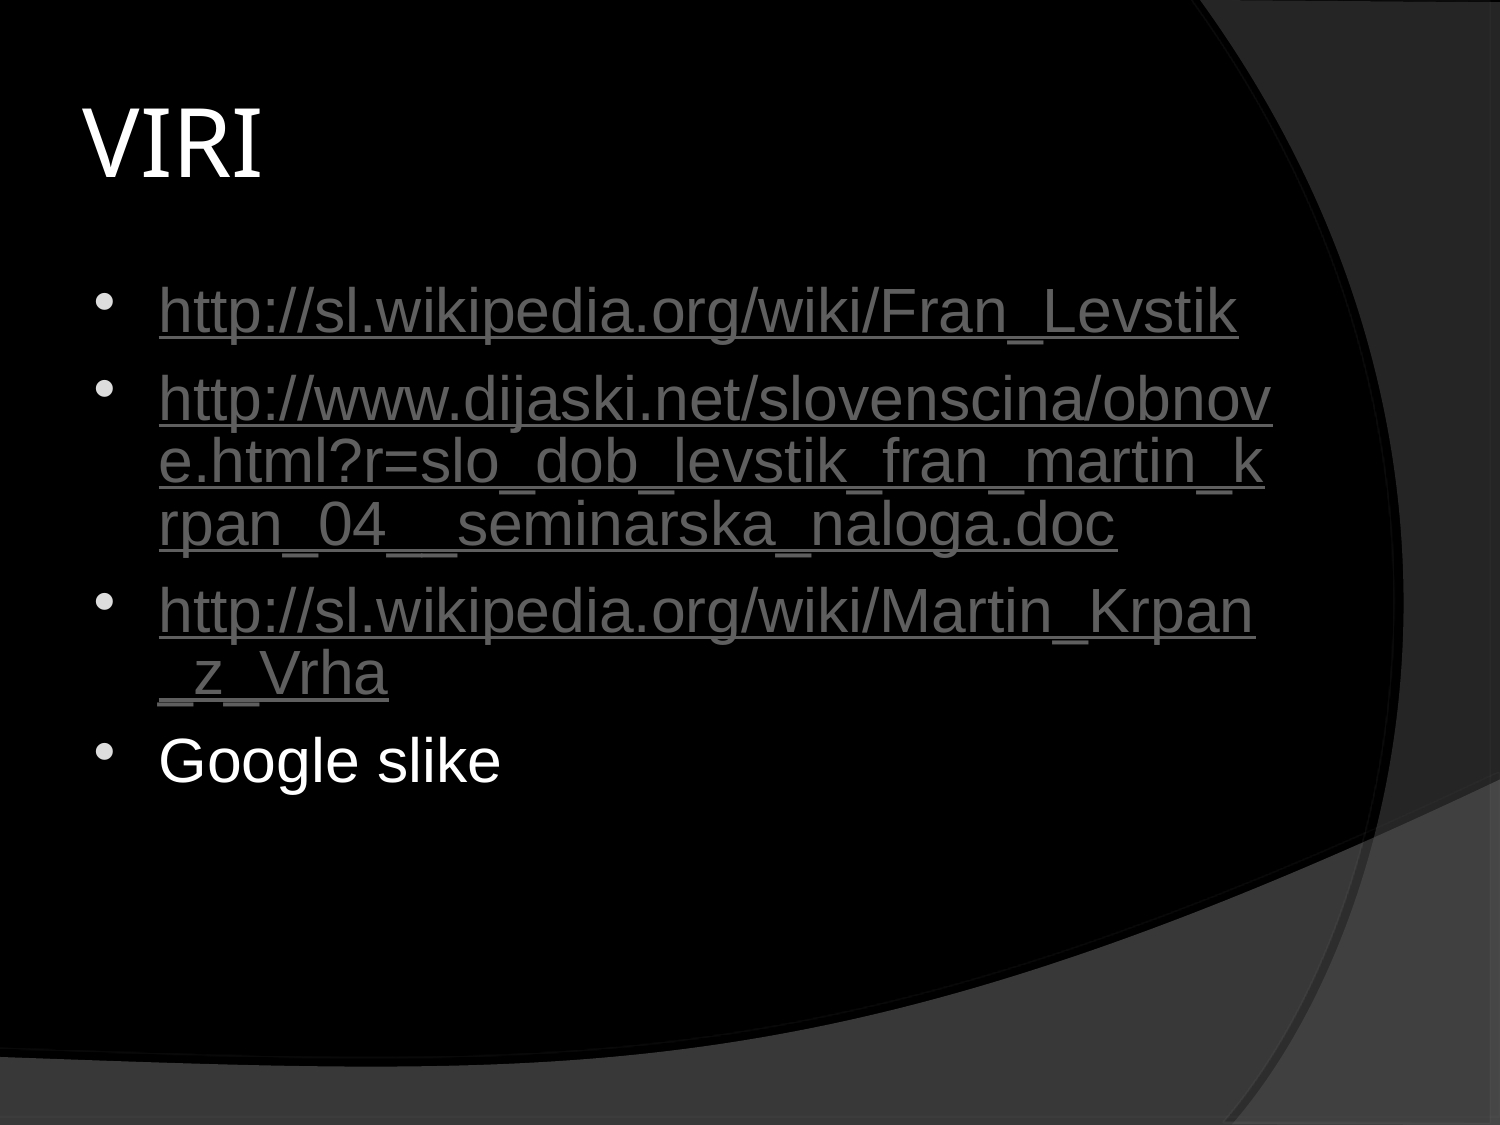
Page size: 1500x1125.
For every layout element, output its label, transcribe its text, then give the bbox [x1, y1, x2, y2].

list http://sl.wikipedia.org/wiki/Fran_Levstik http://www.dijaski.net/slovenscina/obnove.html?r=slo_dob_levstik_fran_martin_krpan_04__seminarska_naloga.doc http://sl.wikipedia.org/wiki/Martin_Krpan_z_Vrha Google slike [75, 262, 1300, 1005]
title VIRI [75, 45, 1300, 233]
